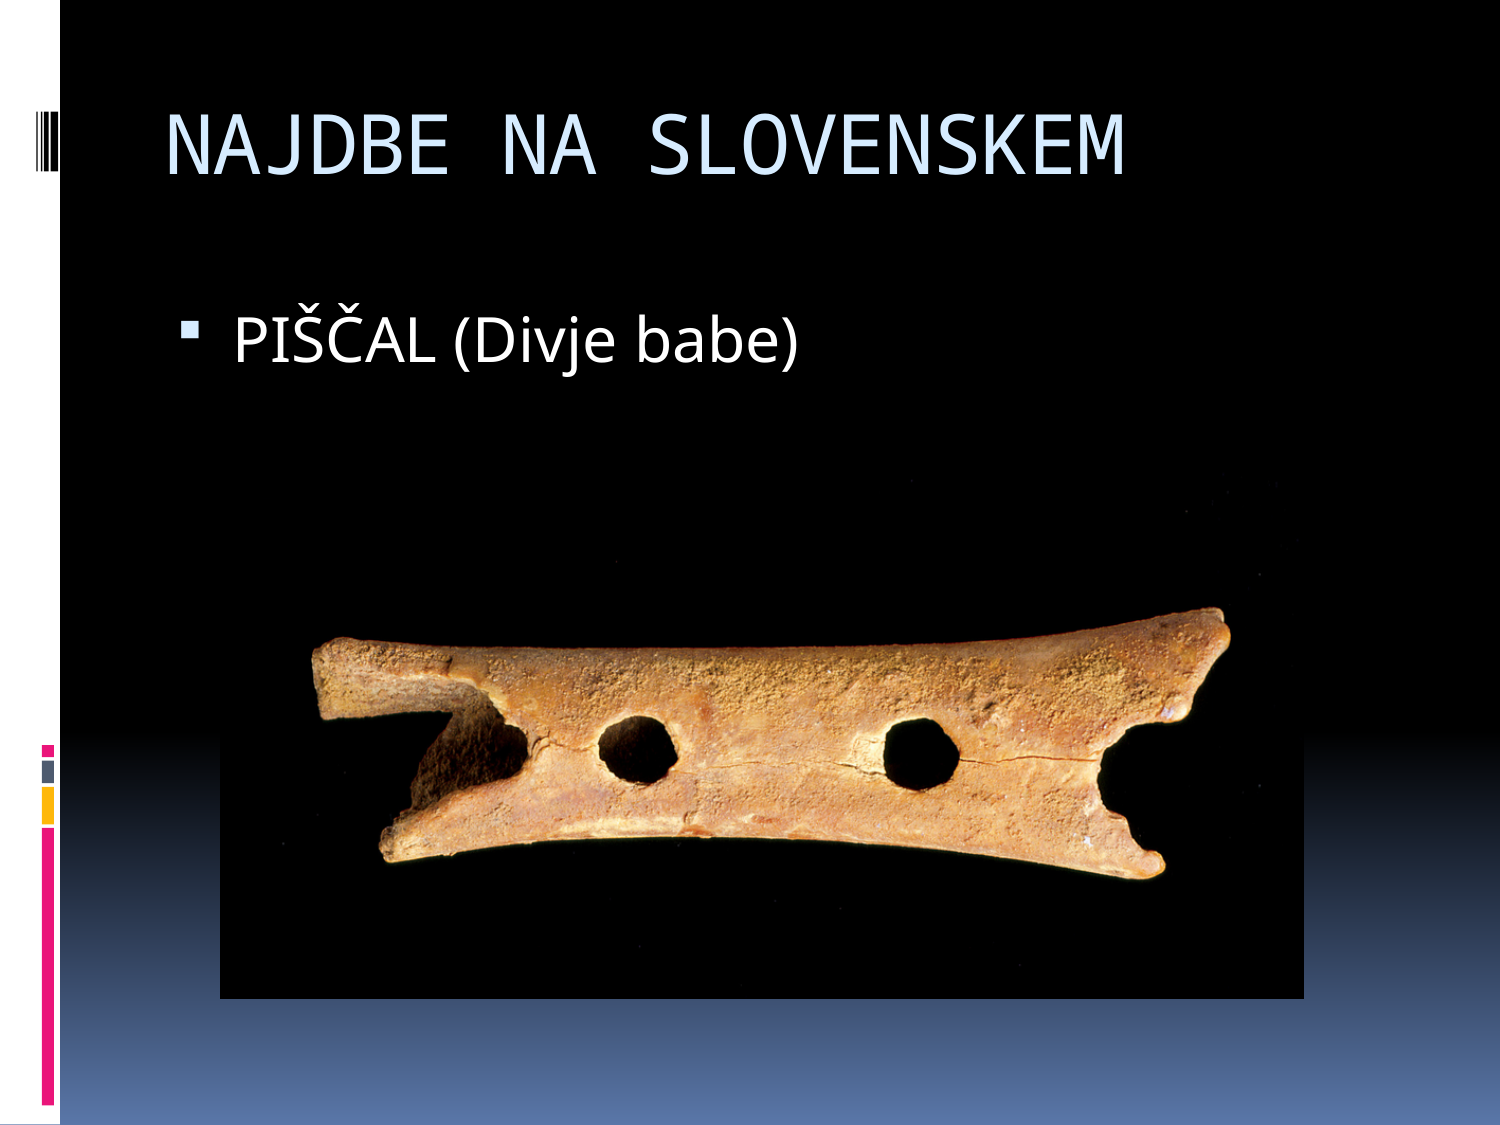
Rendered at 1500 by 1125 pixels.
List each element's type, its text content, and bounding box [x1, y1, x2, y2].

title NAJDBE NA SLOVENSKEM [150, 84, 1425, 235]
picture [220, 456, 1304, 999]
list PIŠČAL (Divje babe) [150, 292, 1425, 1043]
